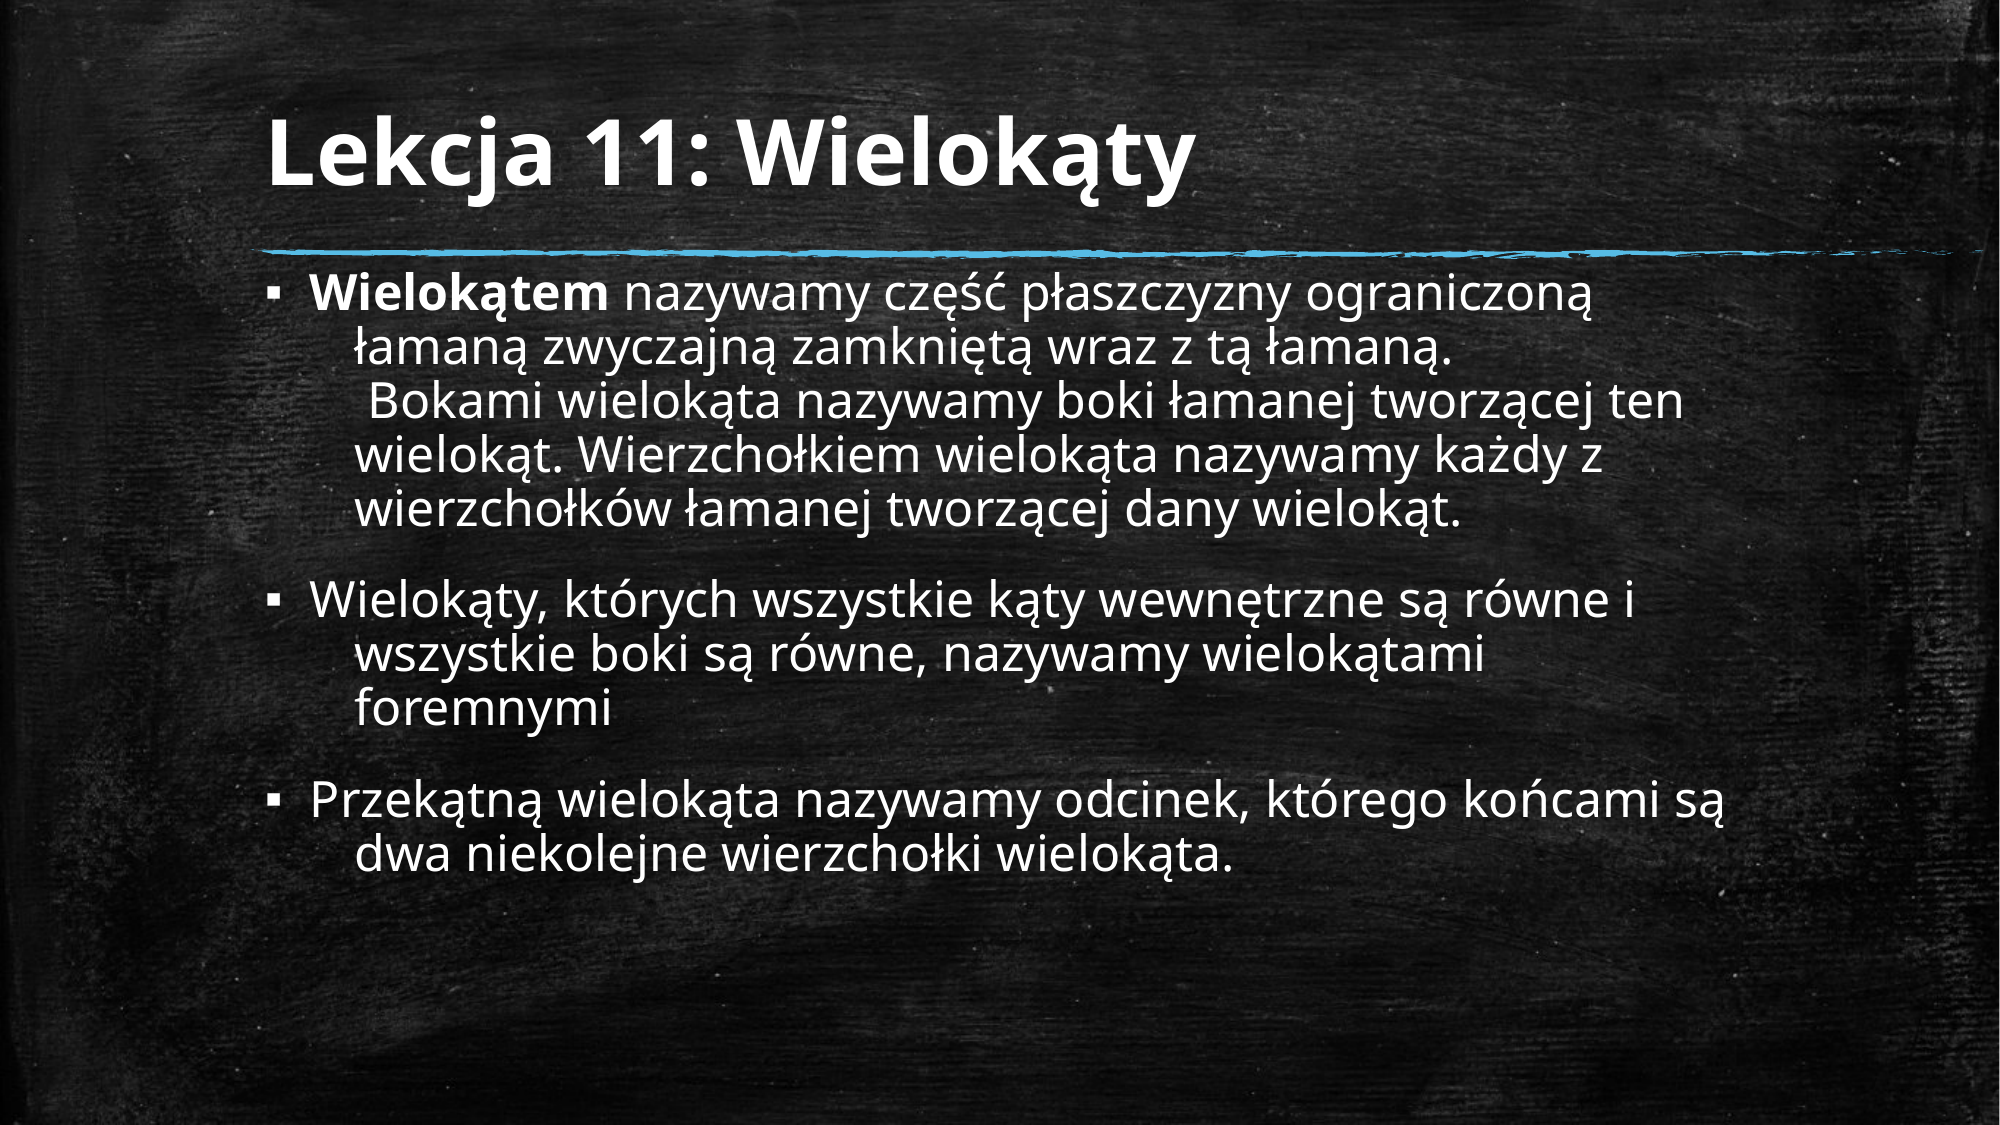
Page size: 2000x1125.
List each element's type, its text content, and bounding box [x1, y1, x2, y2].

title Lekcja 11: Wielokąty [249, 45, 1750, 213]
list Wielokątem nazywamy część płaszczyzny ograniczoną łamaną zwyczajną zamkniętą wraz z tą łamaną. Bokami wielokąta nazywamy boki łamanej tworzącej ten wielokąt. Wierzchołkiem wielokąta nazywamy każdy z wierzchołków łamanej tworzącej dany wielokąt. Wielokąty, których wszystkie kąty wewnętrzne są równe i wszystkie boki są równe, nazywamy wielokątami foremnymi Przekątną wielokąta nazywamy odcinek, którego końcami są dwa niekolejne wierzchołki wielokąta. [249, 259, 1750, 1075]
